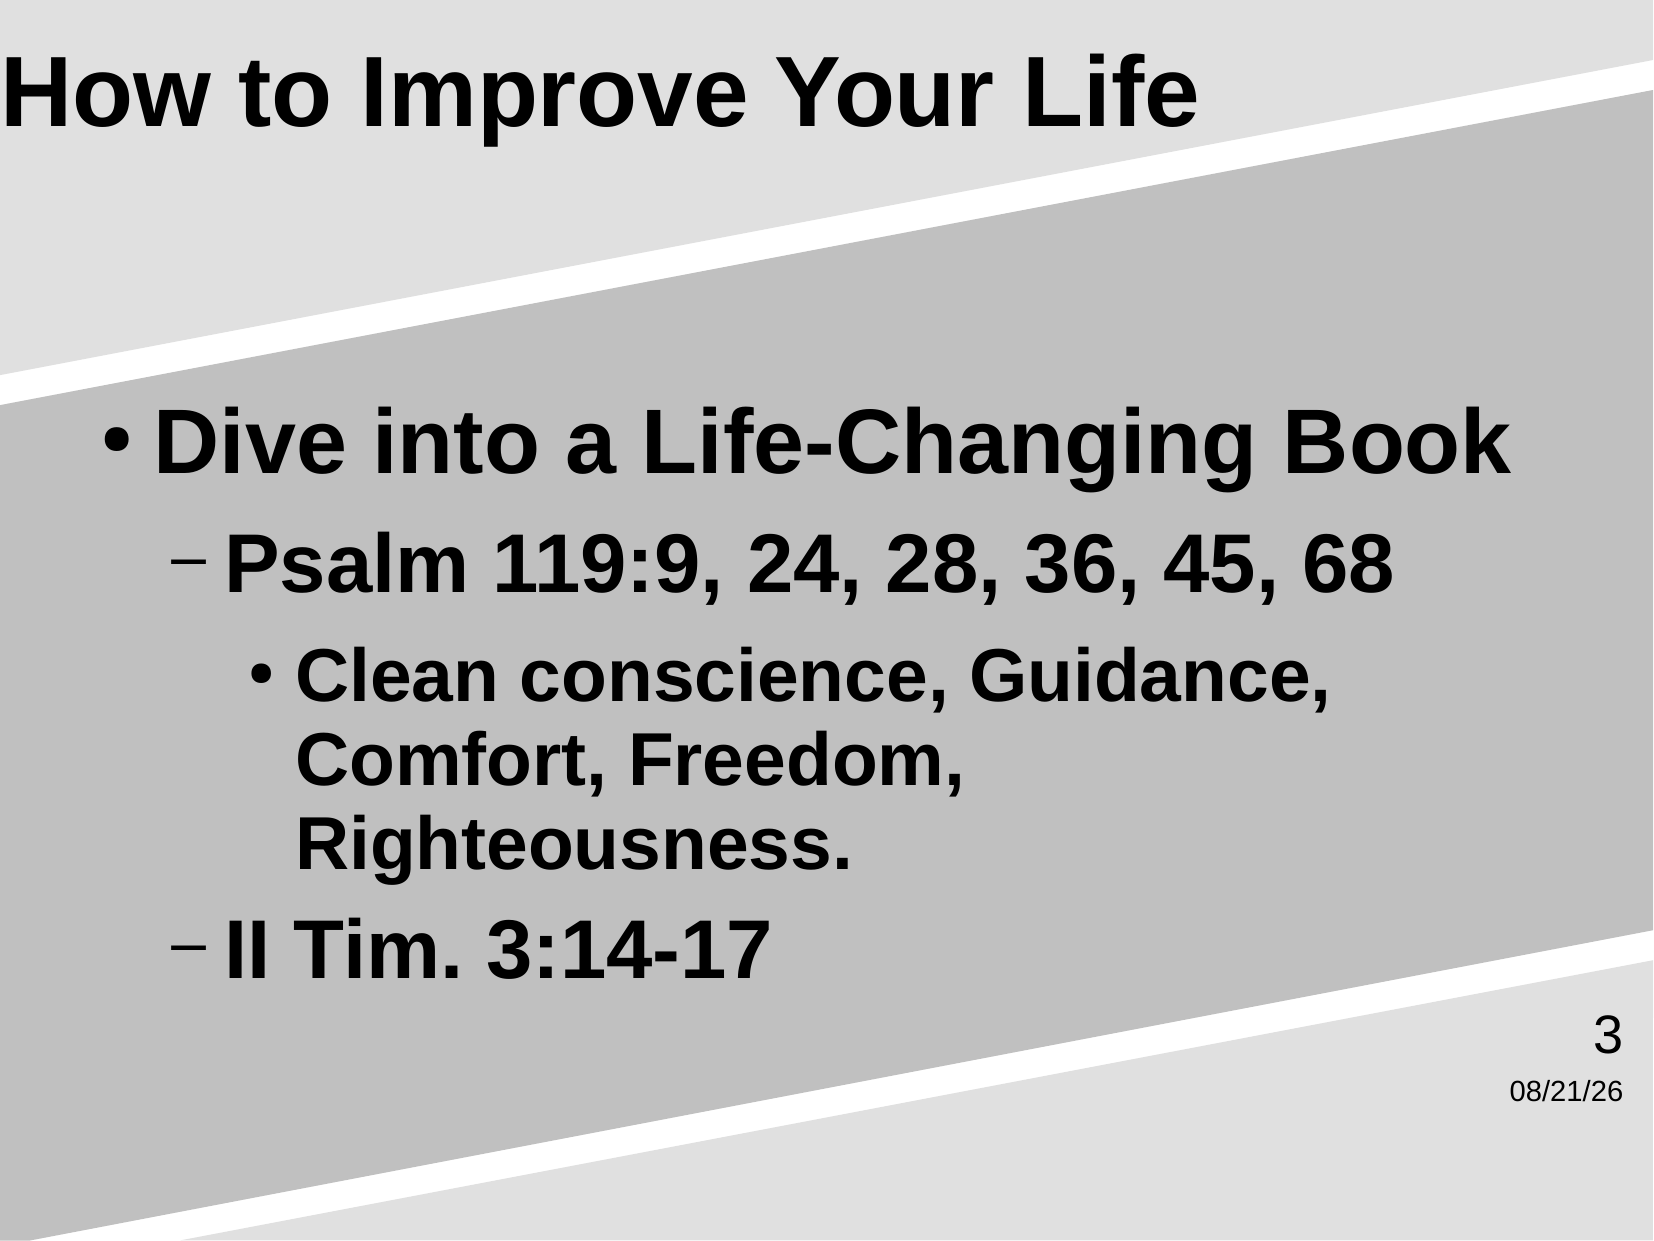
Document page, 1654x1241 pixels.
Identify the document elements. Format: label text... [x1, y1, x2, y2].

list Dive into a Life-Changing Book Psalm 119:9, 24, 28, 36, 45, 68 Clean conscience, Guidance, Comfort, Freedom, Righteousness. II Tim. 3:14-17 [82, 390, 1538, 1111]
title How to Improve Your Life [0, 0, 1488, 196]
